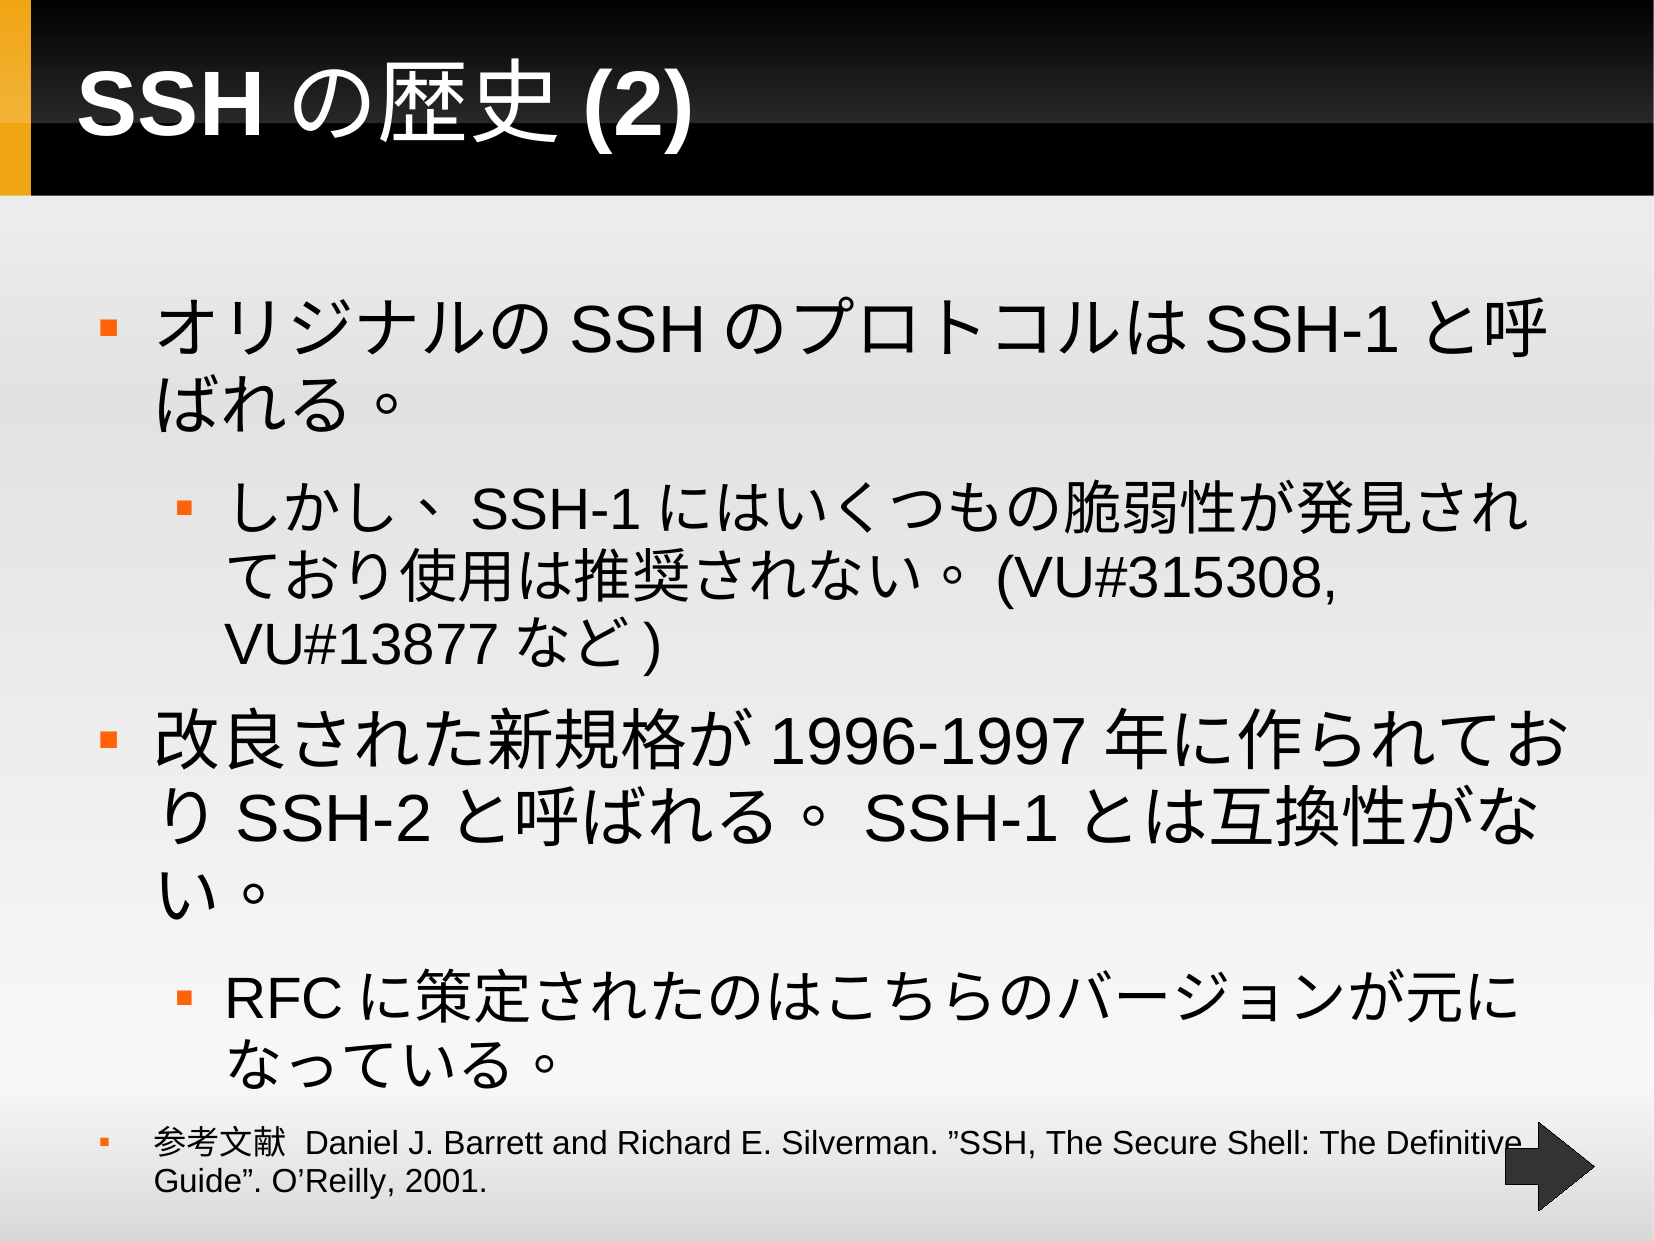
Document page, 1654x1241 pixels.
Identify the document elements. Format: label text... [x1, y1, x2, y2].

list オリジナルのSSHのプロトコルはSSH-1と呼ばれる。 しかし、SSH-1にはいくつもの脆弱性が発見されており使用は推奨されない。(VU#315308, VU#13877など) 改良された新規格が1996-1997年に作られておりSSH-2と呼ばれる。SSH-1とは互換性がない。 RFCに策定されたのはこちらのバージョンが元になっている。 参考文献 Daniel J. Barrett and Richard E. Silverman. ”SSH, The Secure Shell: The Definitive Guide”. O’Reilly, 2001. [82, 290, 1571, 1109]
title SSHの歴史(2) [76, 0, 1565, 208]
picture [0, 0, 1654, 1241]
text_box [1505, 1122, 1595, 1211]
